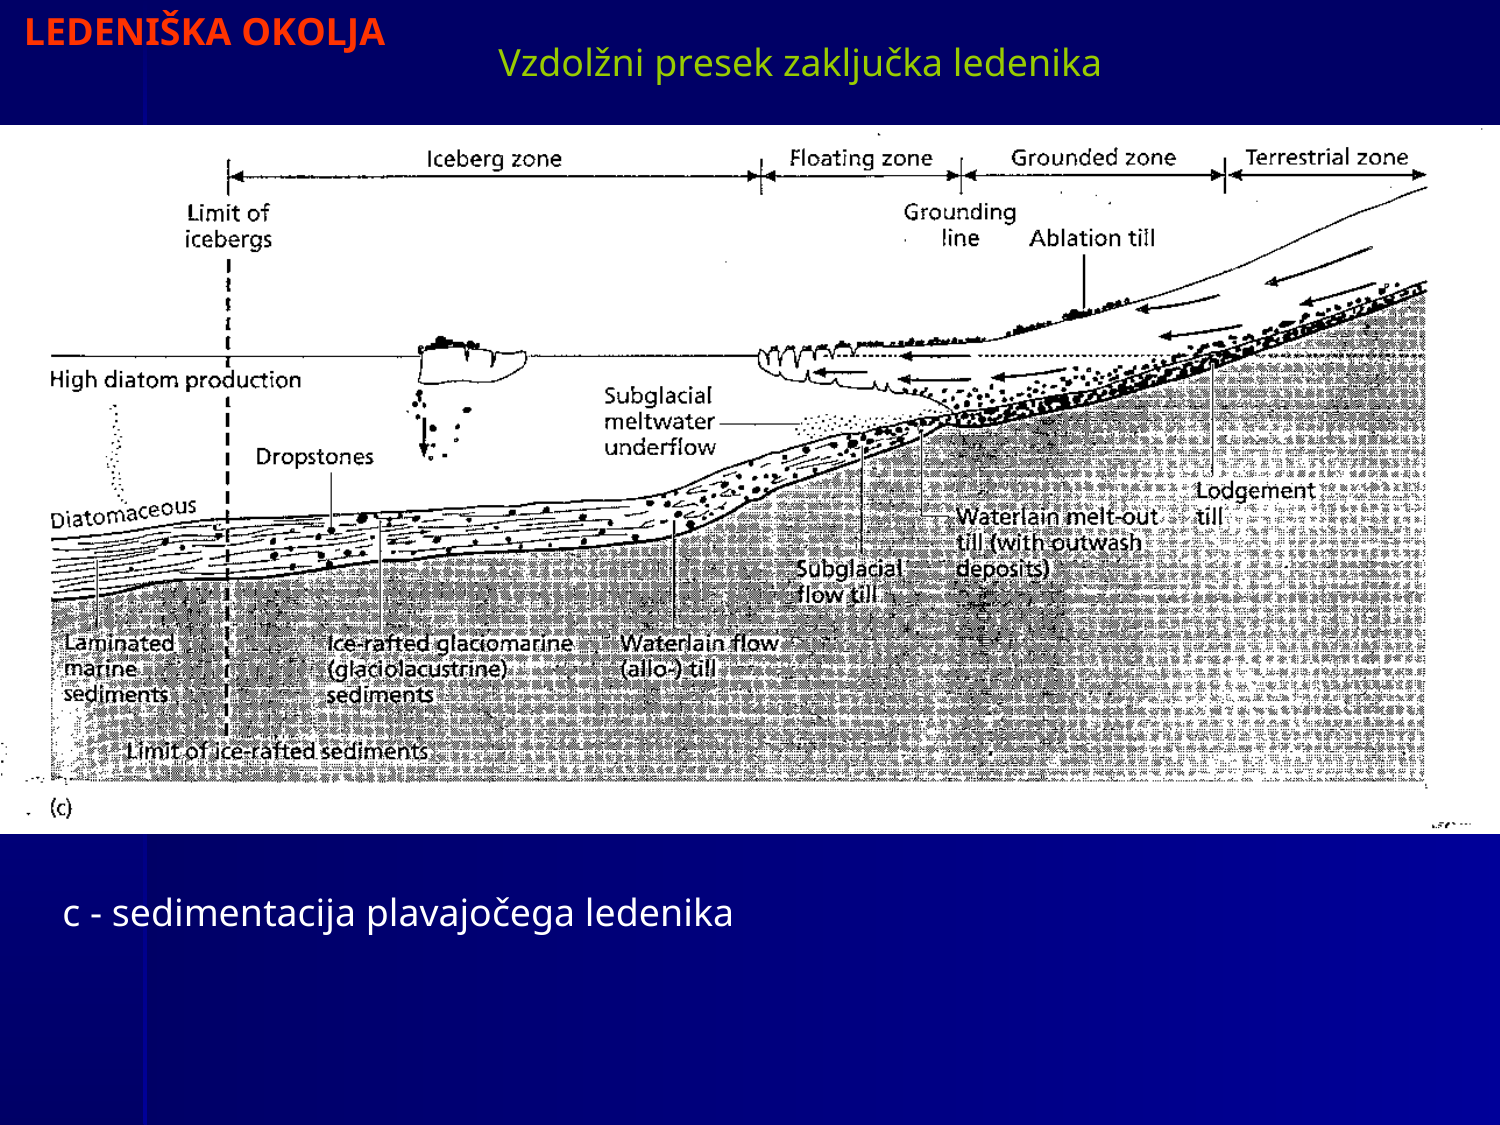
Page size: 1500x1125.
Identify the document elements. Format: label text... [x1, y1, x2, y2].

picture [0, 125, 1500, 834]
text_box c - sedimentacija plavajočega ledenika [47, 881, 750, 942]
text_box LEDENIŠKA OKOLJA [9, 0, 401, 61]
text_box Vzdolžni presek zaključka ledenika [483, 30, 1118, 92]
